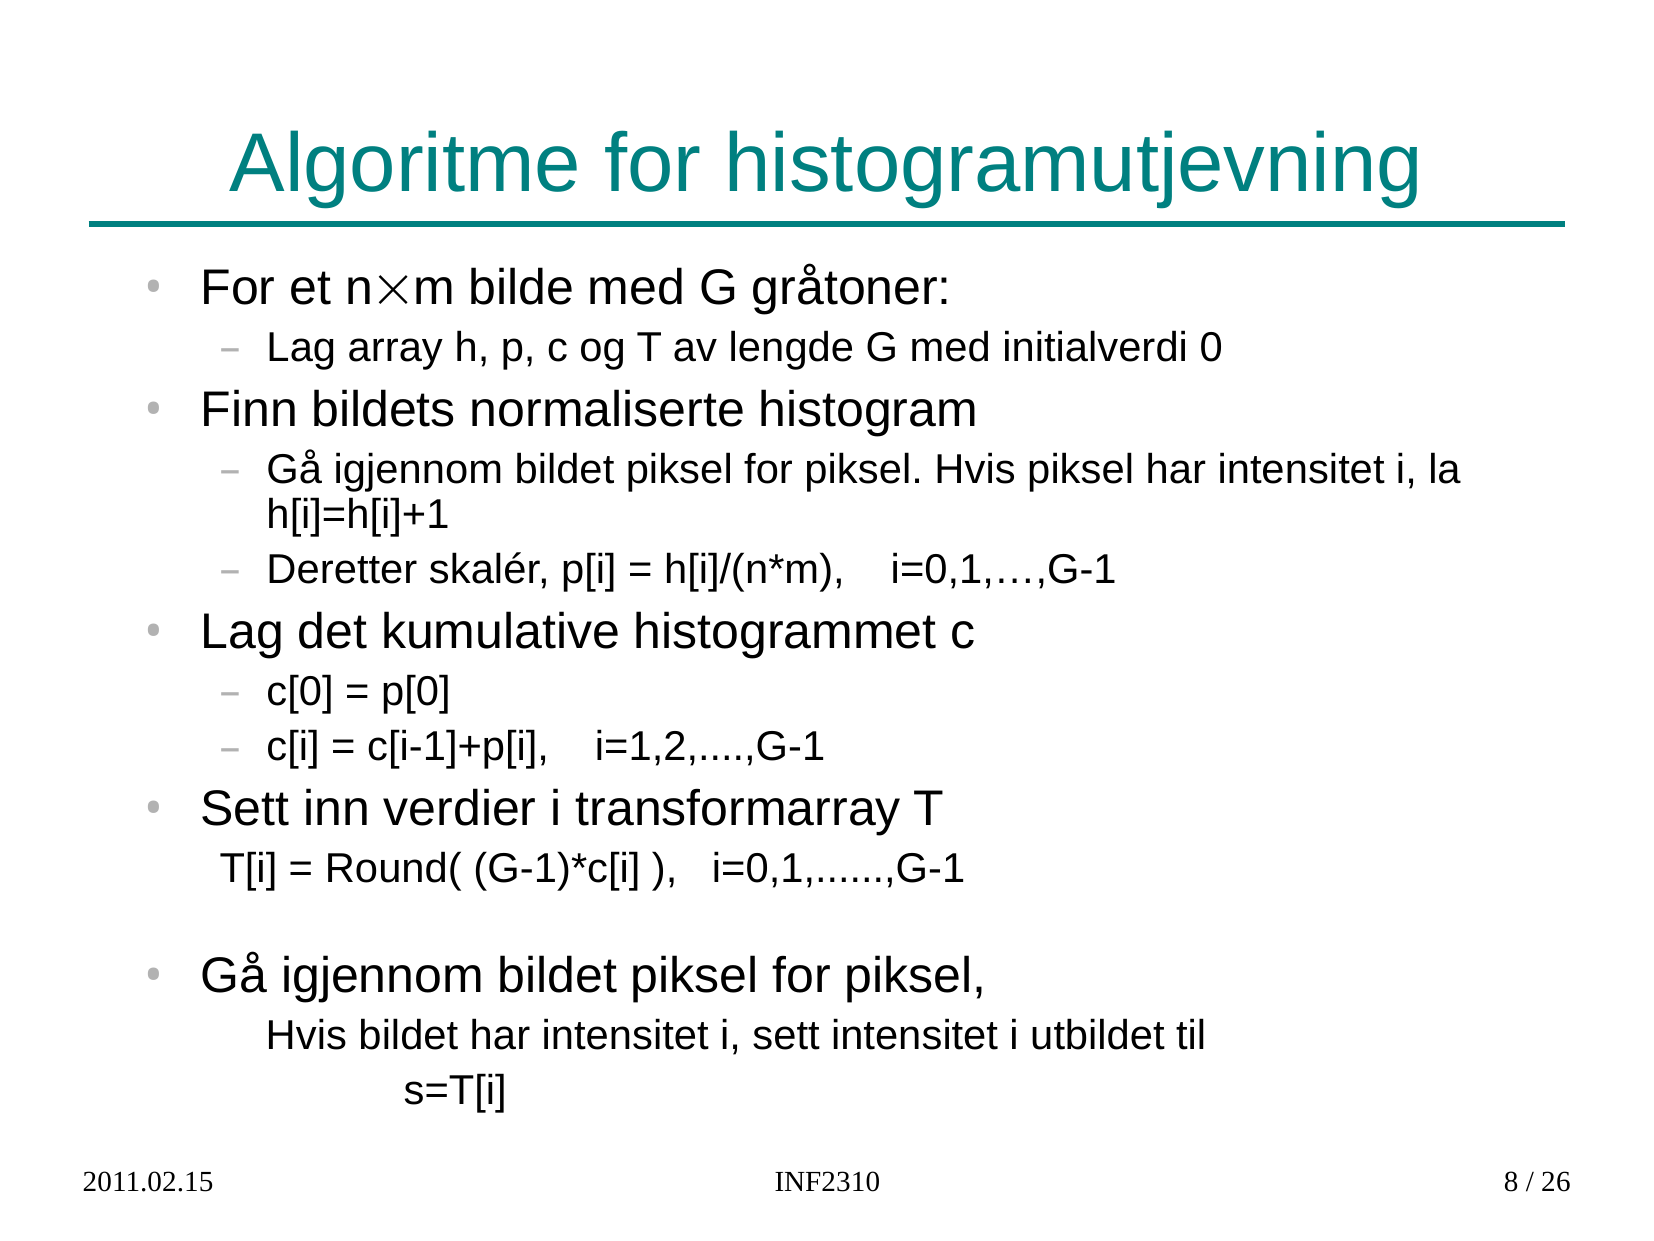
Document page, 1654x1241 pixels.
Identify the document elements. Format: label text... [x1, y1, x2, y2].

title Algoritme for histogramutjevning [123, 68, 1530, 249]
list For et nm bilde med G gråtoner: Lag array h, p, c og T av lengde G med initialverdi 0 Finn bildets normaliserte histogram Gå igjennom bildet piksel for piksel. Hvis piksel har intensitet i, la h[i]=h[i]+1 Deretter skalér, p[i] = h[i]/(n*m), i=0,1,…,G-1 Lag det kumulative histogrammet c c[0] = p[0] c[i] = c[i-1]+p[i], i=1,2,....,G-1 Sett inn verdier i transformarray T T[i] = Round( (G-1)*c[i] ), i=0,1,......,G-1 Gå igjennom bildet piksel for piksel, Hvis bildet har intensitet i, sett intensitet i utbildet til s=T[i] [129, 253, 1536, 1152]
